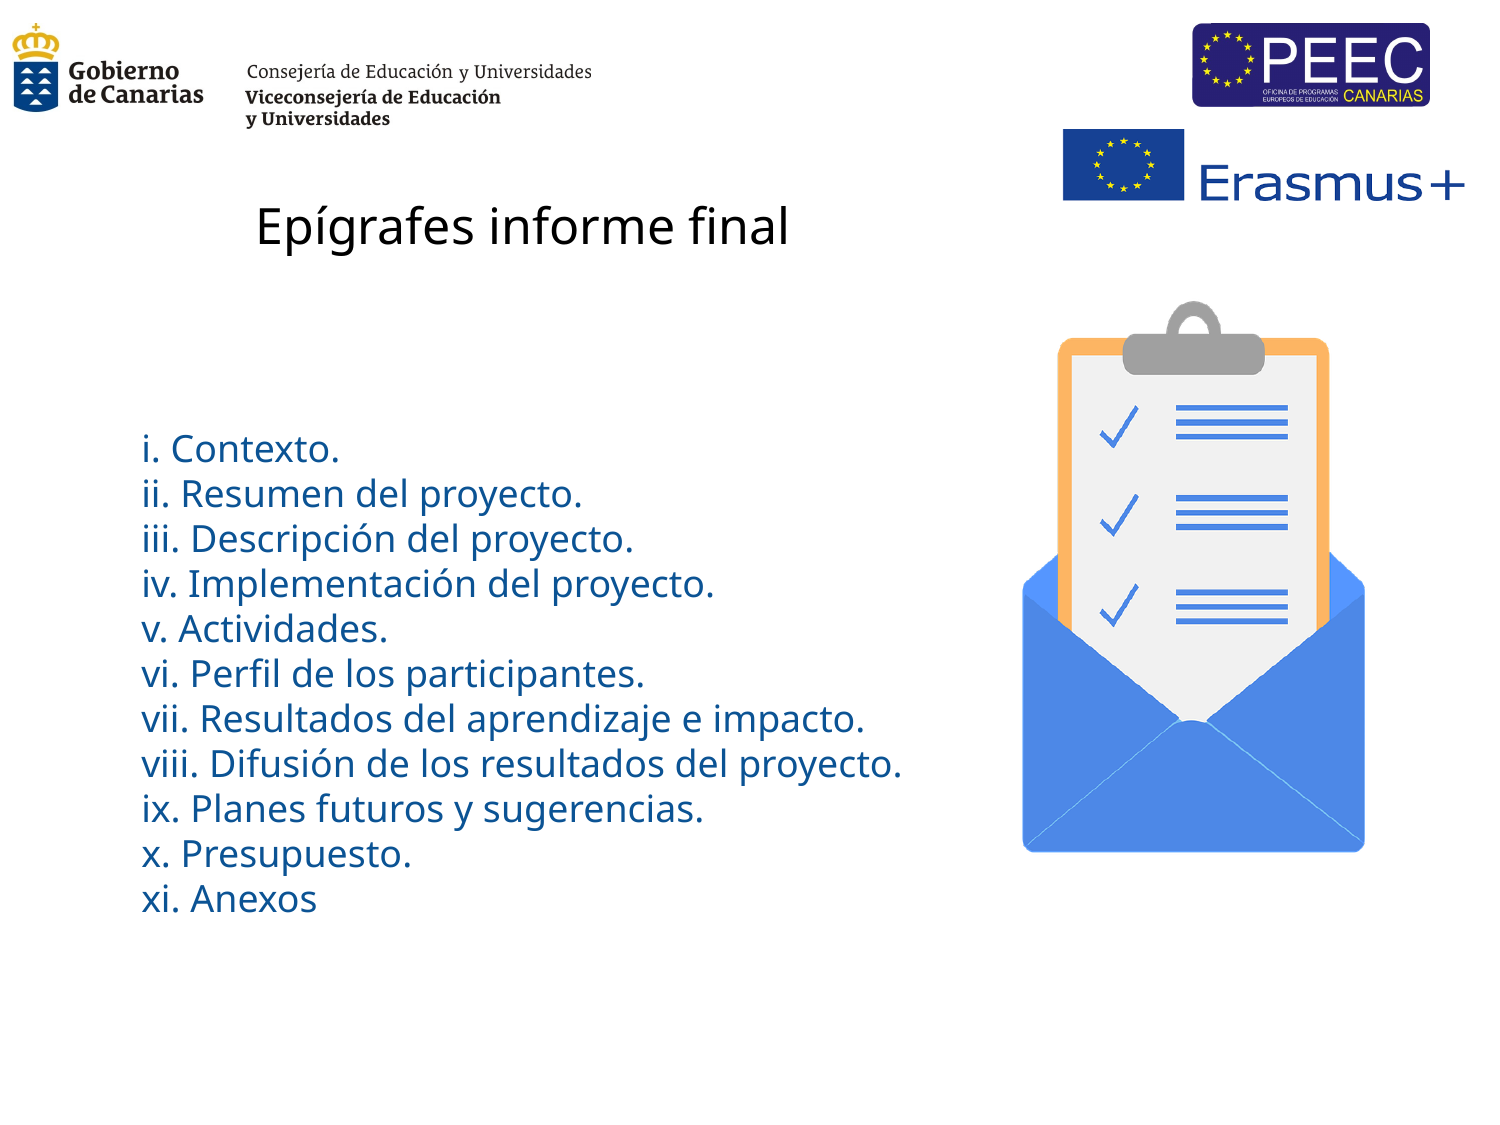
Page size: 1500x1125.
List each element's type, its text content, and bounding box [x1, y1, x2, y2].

picture [1192, 23, 1430, 107]
picture [1134, 129, 1465, 201]
text_box i. Contexto. ii. Resumen del proyecto. iii. Descripción del proyecto. iv. Implementación del proyecto. v. Actividades. vi. Perfil de los participantes. vii. Resultados del aprendizaje e impacto. viii. Difusión de los resultados del proyecto. ix. Planes futuros y sugerencias. x. Presupuesto. xi. Anexos [136, 236, 1488, 1063]
picture [869, 267, 1500, 875]
text_box Epígrafes informe final [0, 23, 1134, 305]
